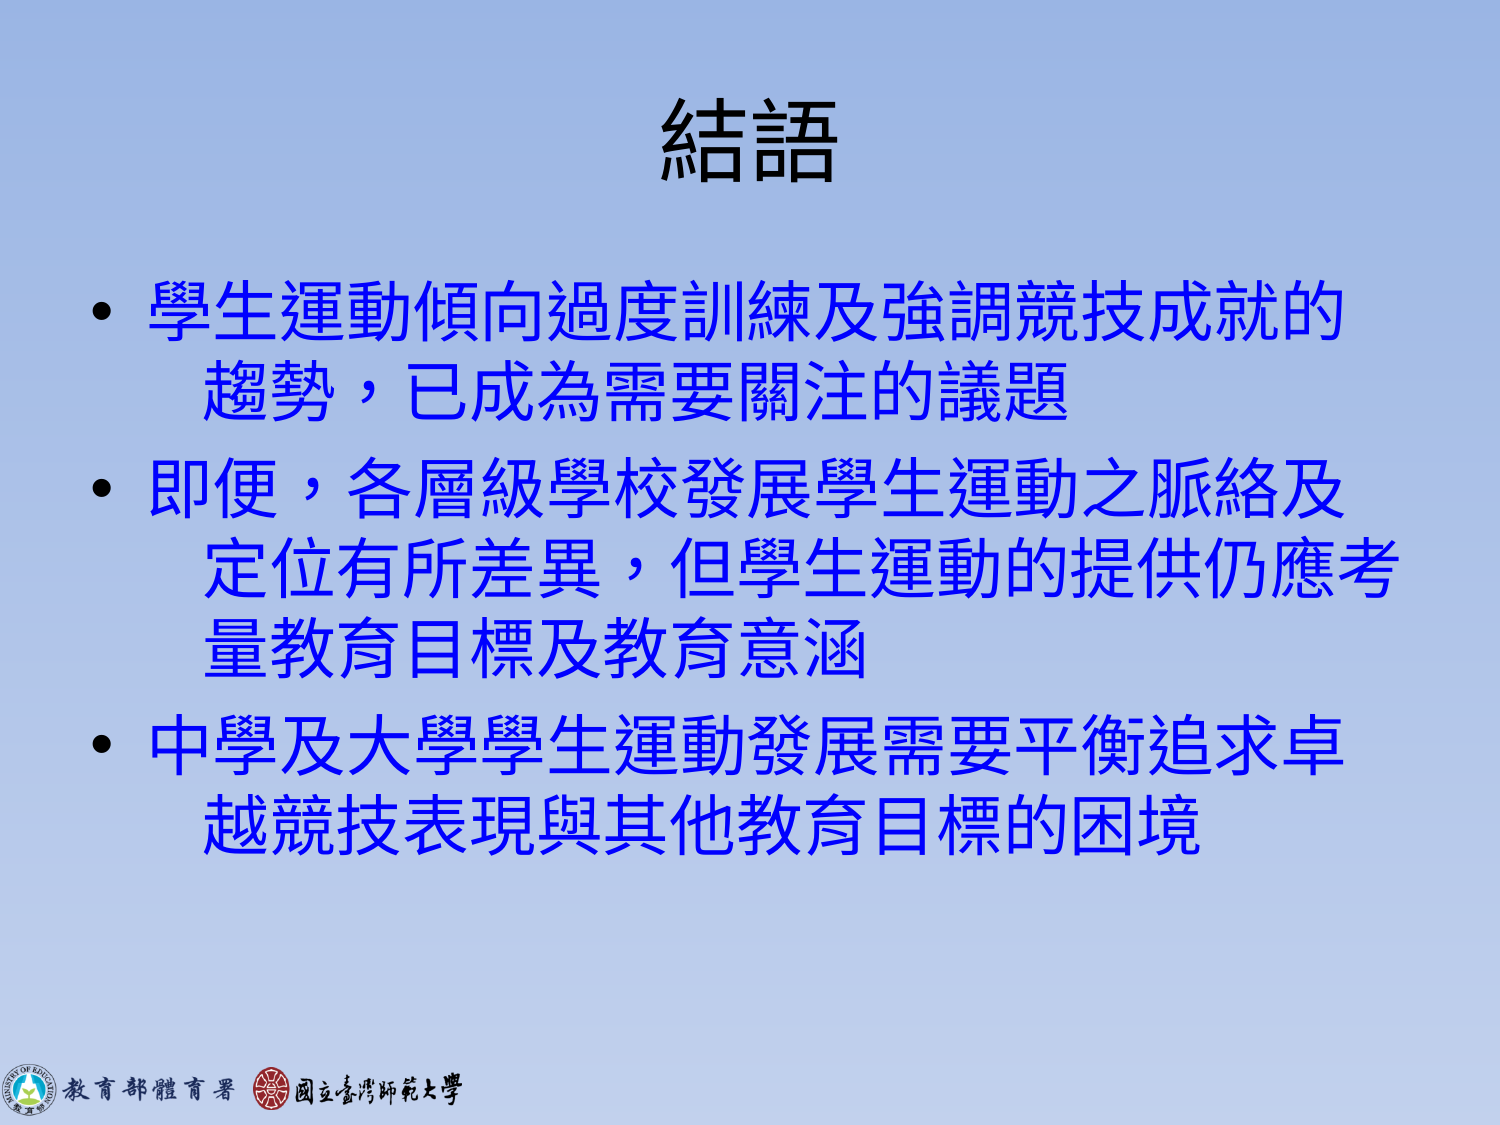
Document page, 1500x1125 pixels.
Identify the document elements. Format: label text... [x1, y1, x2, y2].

title 結語 [75, 45, 1426, 233]
list 學生運動傾向過度訓練及強調競技成就的趨勢，已成為需要關注的議題 即便，各層級學校發展學生運動之脈絡及定位有所差異，但學生運動的提供仍應考量教育目標及教育意涵 中學及大學學生運動發展需要平衡追求卓越競技表現與其他教育目標的困境 [75, 262, 1426, 1005]
